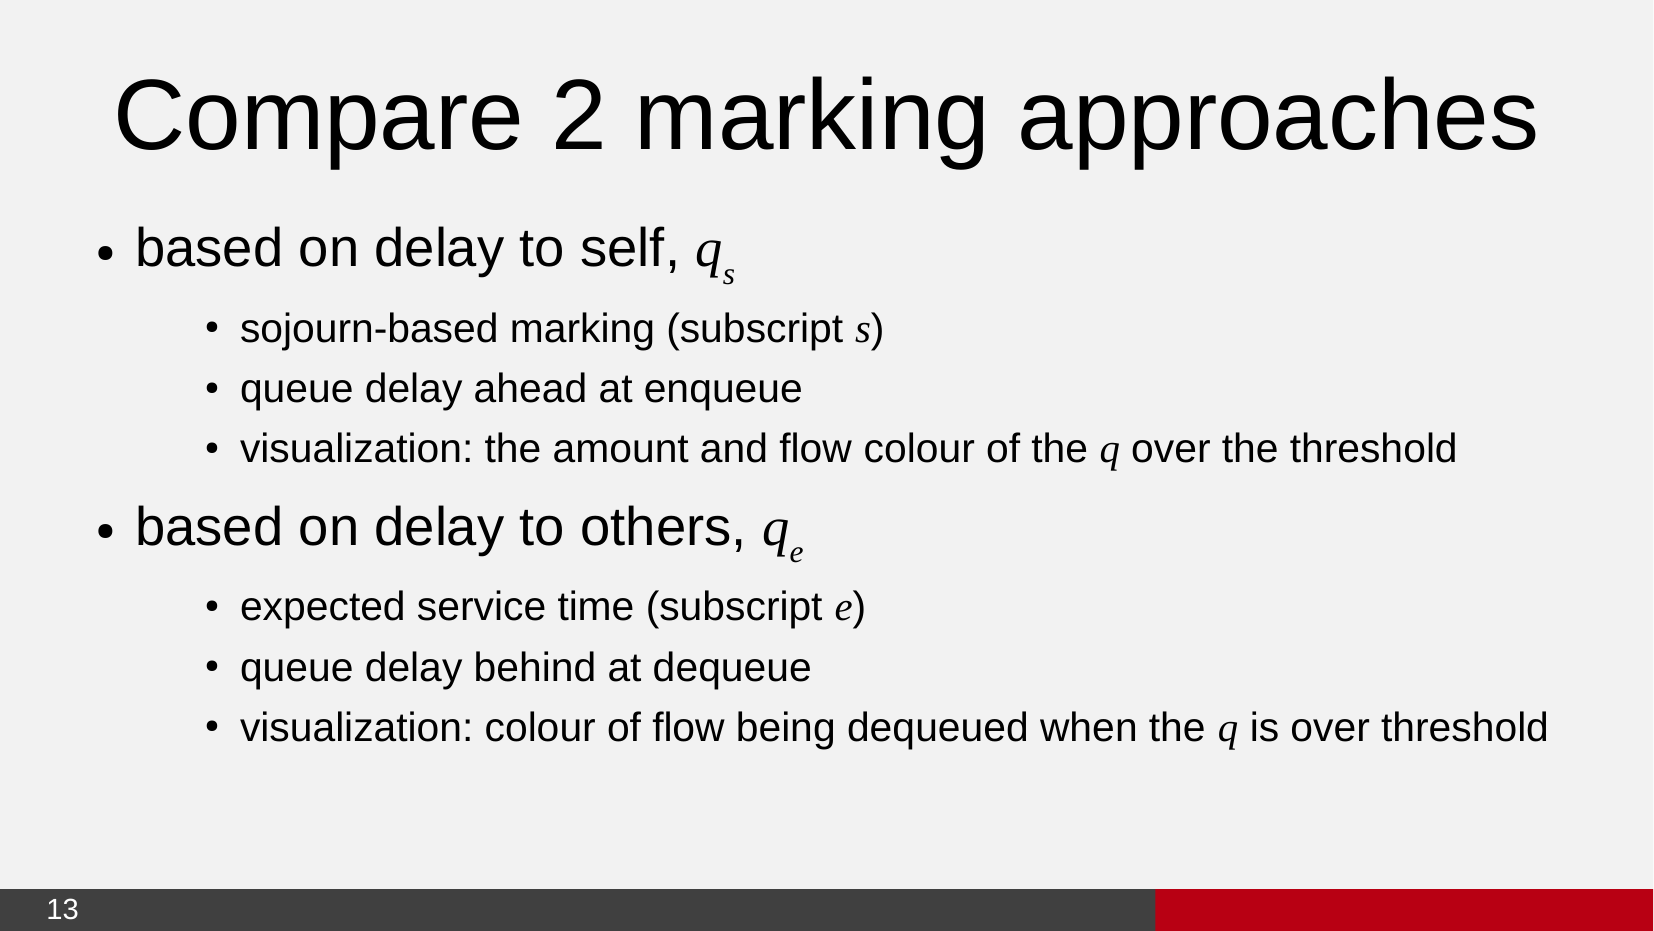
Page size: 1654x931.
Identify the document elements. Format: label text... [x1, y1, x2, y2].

title Compare 2 marking approaches [82, 37, 1571, 193]
list based on delay to self, qs sojourn-based marking (subscript s) queue delay ahead at enqueue visualization: the amount and flow colour of the q over the threshold based on delay to others, qe expected service time (subscript e) queue delay behind at dequeue visualization: colour of flow being dequeued when the q is over threshold [82, 217, 1571, 757]
